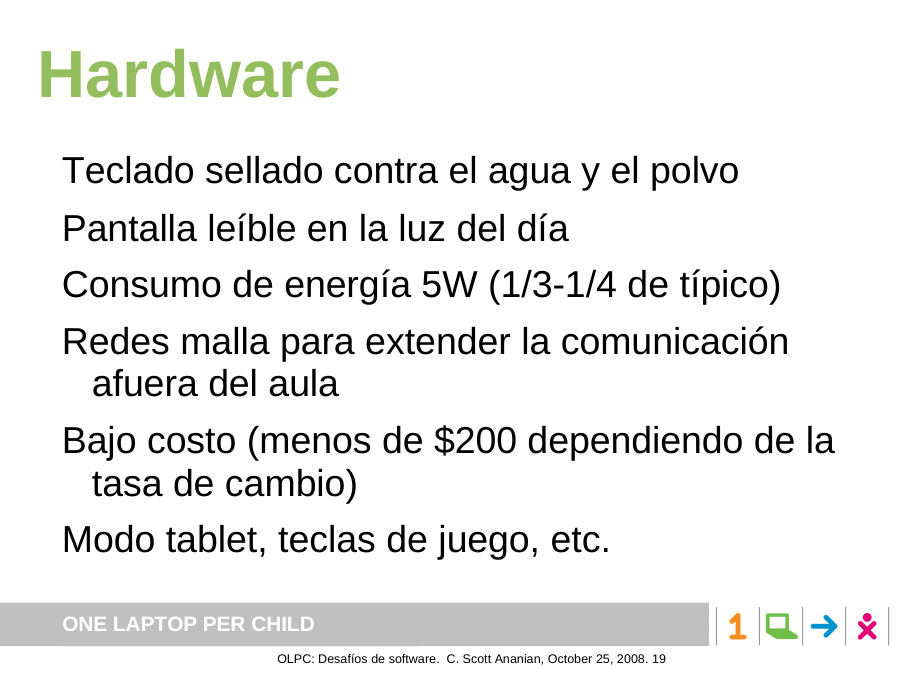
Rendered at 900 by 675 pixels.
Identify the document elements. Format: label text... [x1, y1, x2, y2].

list Teclado sellado contra el agua y el polvo Pantalla leíble en la luz del día Consumo de energía 5W (1/3-1/4 de típico) Redes malla para extender la comunicación afuera del aula Bajo costo (menos de $200 dependiendo de la tasa de cambio) Modo tablet, teclas de juego, etc. [61, 150, 844, 601]
title Hardware [37, 37, 856, 226]
picture [709, 598, 898, 655]
